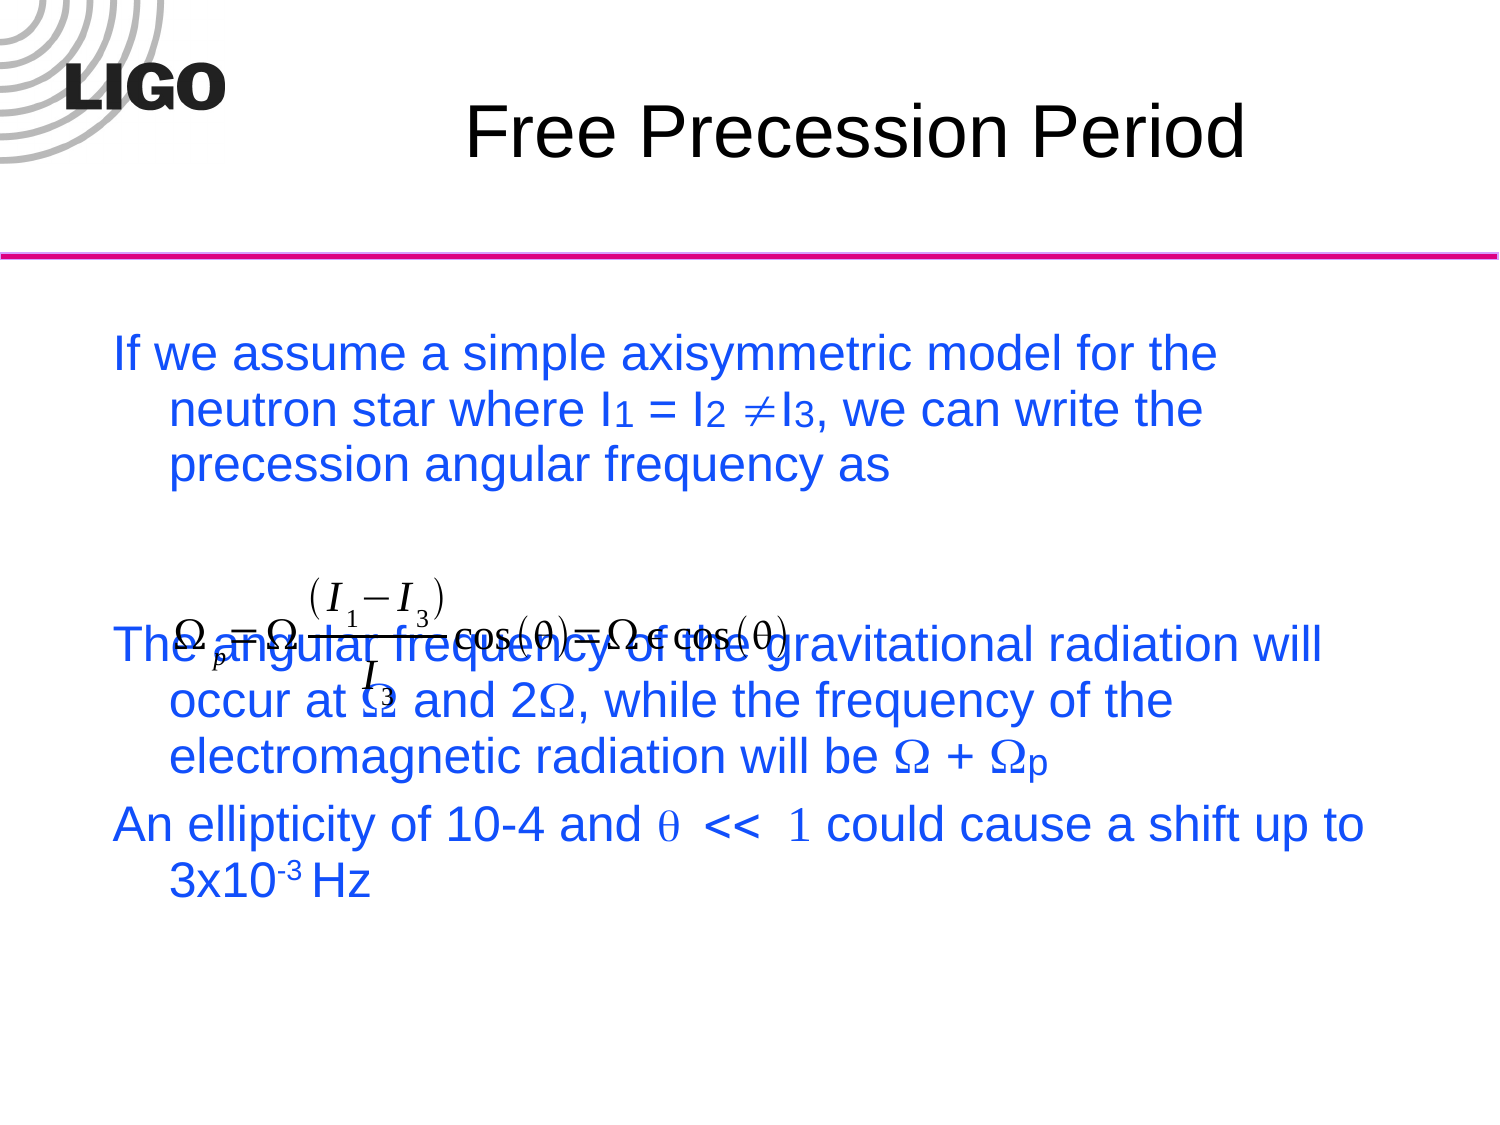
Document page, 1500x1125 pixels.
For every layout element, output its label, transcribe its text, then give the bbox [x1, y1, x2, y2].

list If we assume a simple axisymmetric model for the neutron star where I1 = I2 ≠I3, we can write the precession angular frequency as The angular frequency of the gravitational radiation will occur at  and 2, while the frequency of the electromagnetic radiation will be  + p An ellipticity of 10-4 and  << 1 could cause a shift up to 3x10-3 Hz [112, 324, 1388, 1112]
title Free Precession Period [262, 37, 1450, 225]
chart [161, 562, 800, 713]
